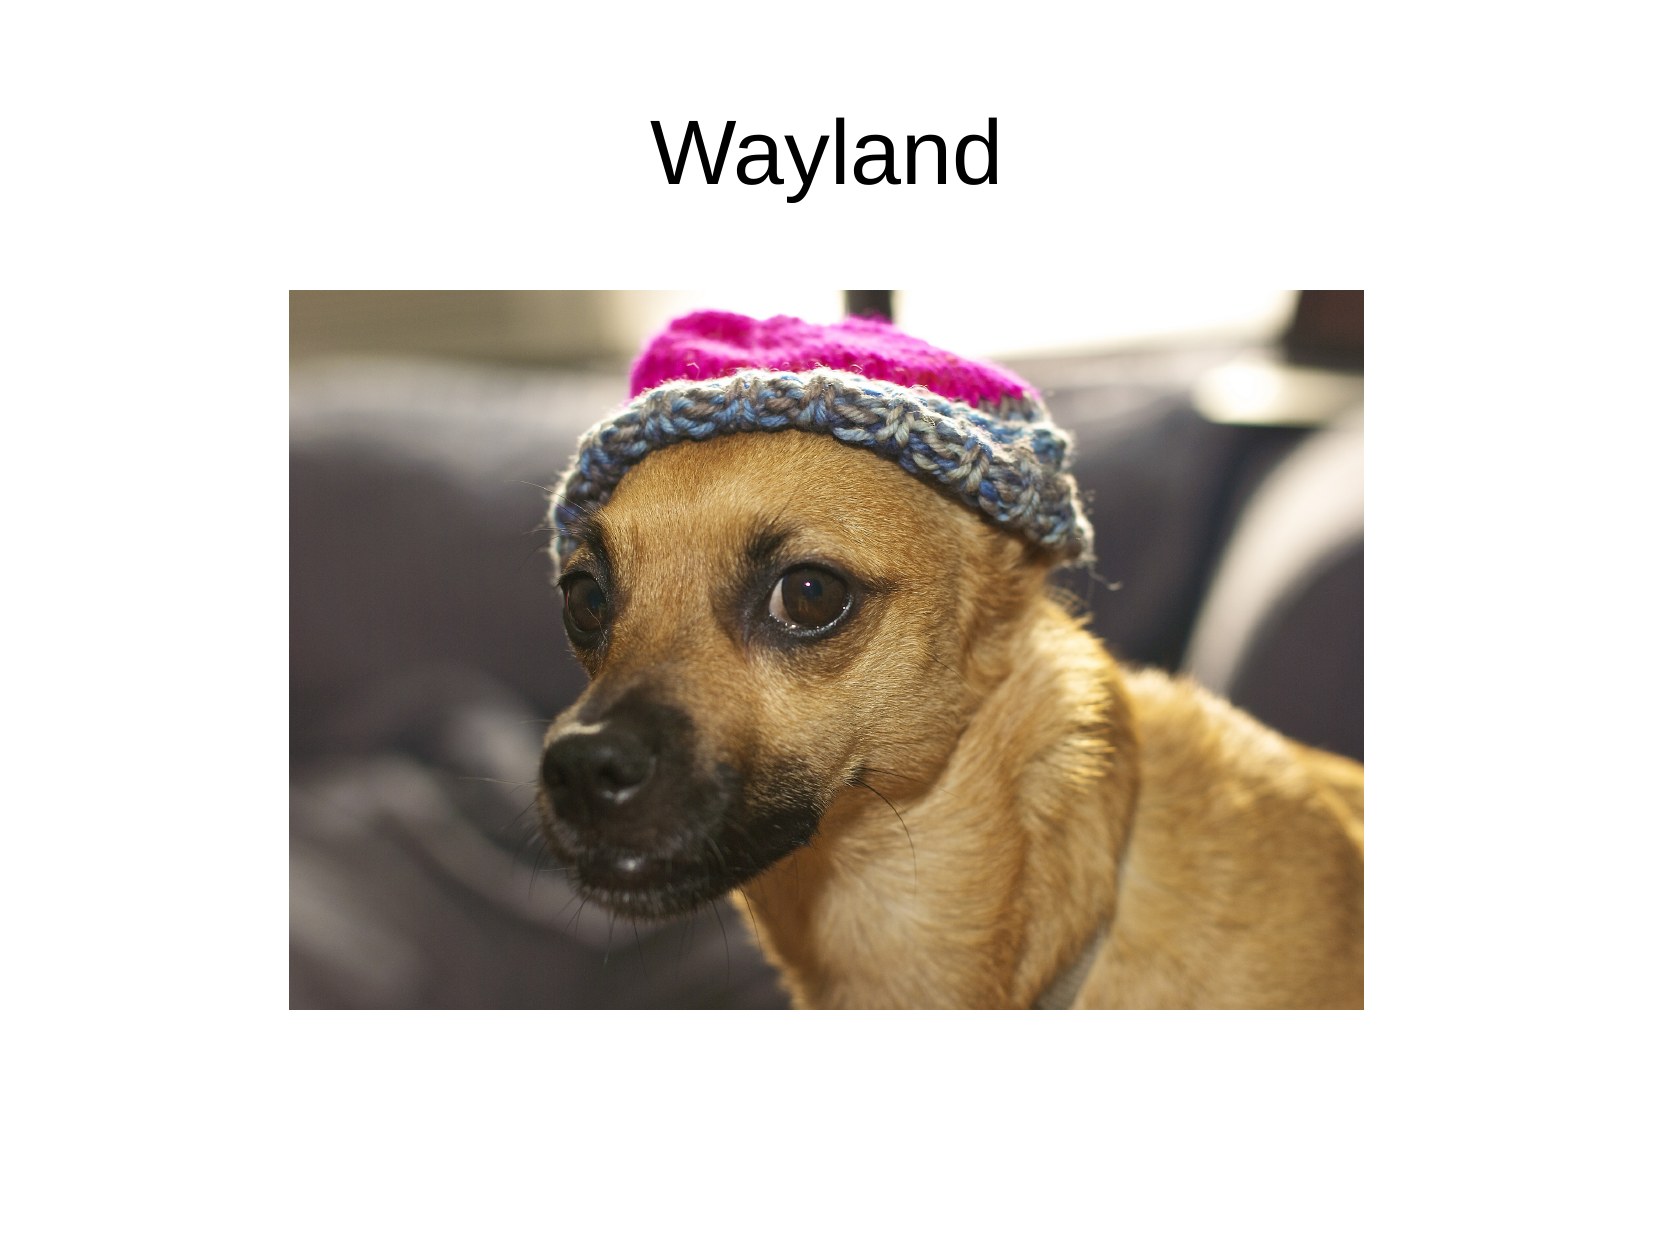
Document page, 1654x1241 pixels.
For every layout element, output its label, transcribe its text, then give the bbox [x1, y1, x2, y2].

picture [289, 290, 1364, 1010]
title Wayland [82, 49, 1571, 257]
